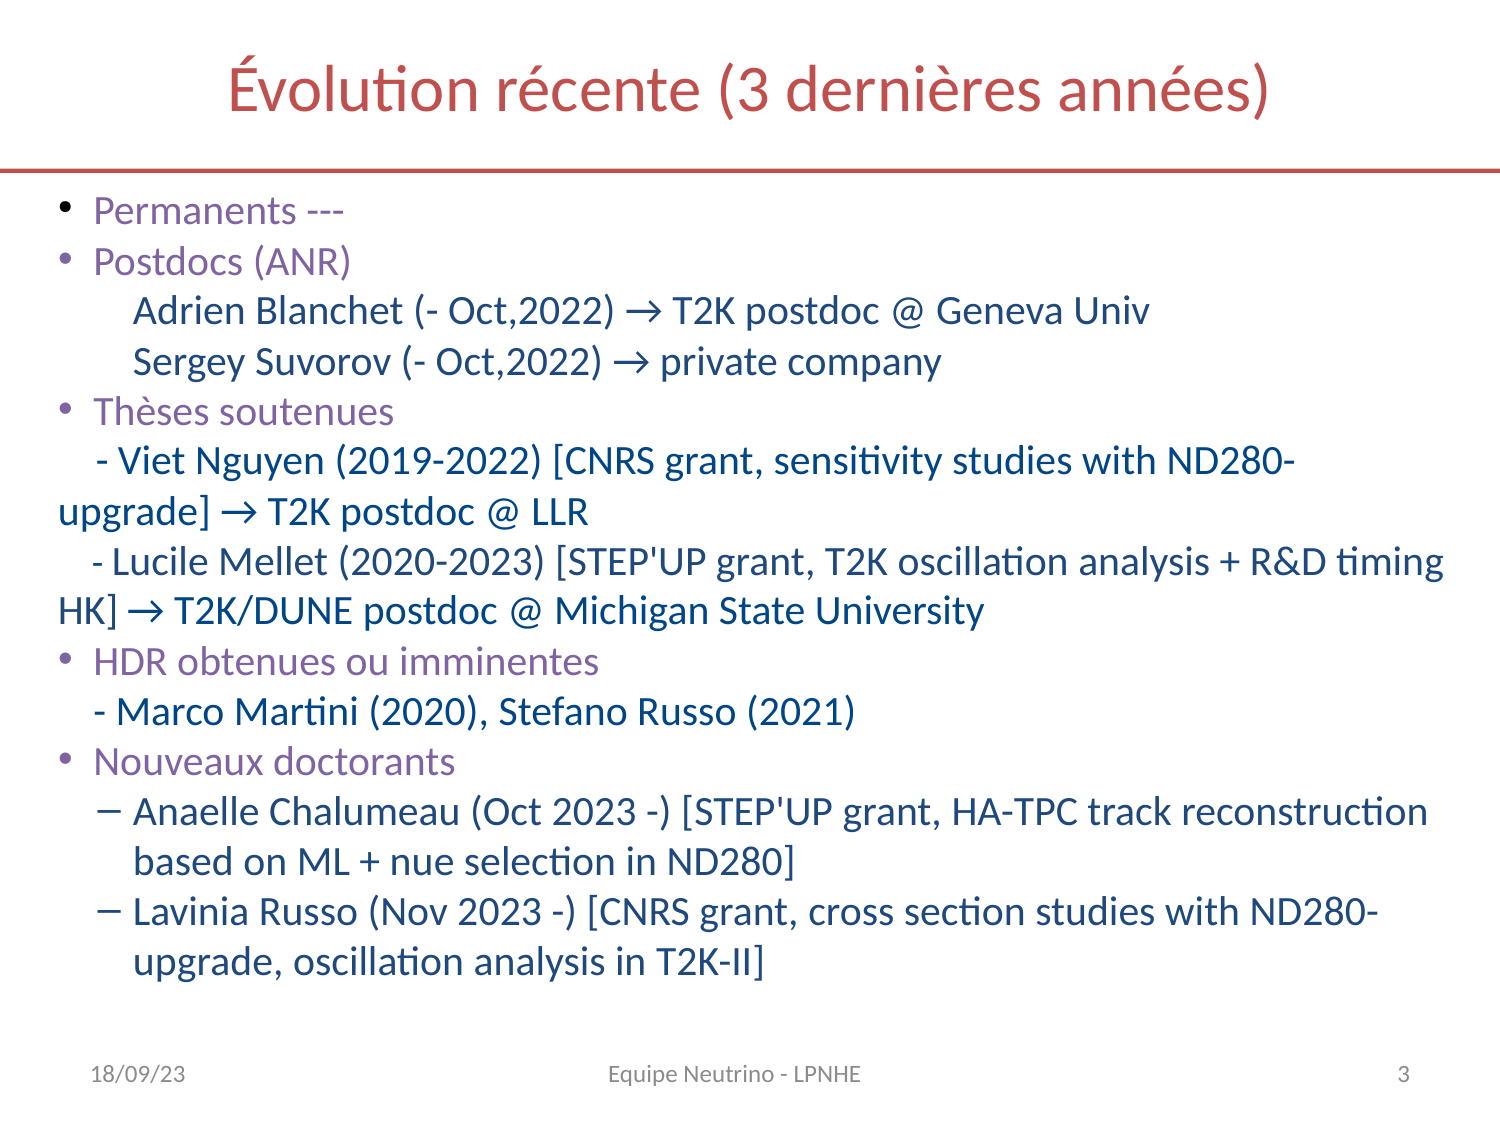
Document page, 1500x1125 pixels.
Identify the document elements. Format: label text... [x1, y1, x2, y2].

text_box <number> [1074, 1042, 1425, 1103]
text_box Permanents --- Postdocs (ANR) Adrien Blanchet (- Oct,2022) → T2K postdoc @ Geneva Univ Sergey Suvorov (- Oct,2022) → private company Thèses soutenues - Viet Nguyen (2019-2022) [CNRS grant, sensitivity studies with ND280-upgrade] → T2K postdoc @ LLR - Lucile Mellet (2020-2023) [STEP'UP grant, T2K oscillation analysis + R&D timing HK] → T2K/DUNE postdoc @ Michigan State University HDR obtenues ou imminentes - Marco Martini (2020), Stefano Russo (2021) Nouveaux doctorants Anaelle Chalumeau (Oct 2023 -) [STEP'UP grant, HA-TPC track reconstruction based on ML + nue selection in ND280] Lavinia Russo (Nov 2023 -) [CNRS grant, cross section studies with ND280-upgrade, oscillation analysis in T2K-II] [43, 175, 1460, 1031]
text_box 18/09/23 [74, 1042, 425, 1103]
text_box Equipe Neutrino - LPNHE [464, 1042, 1005, 1103]
text_box Évolution récente (3 dernières années) [75, 29, 1425, 141]
